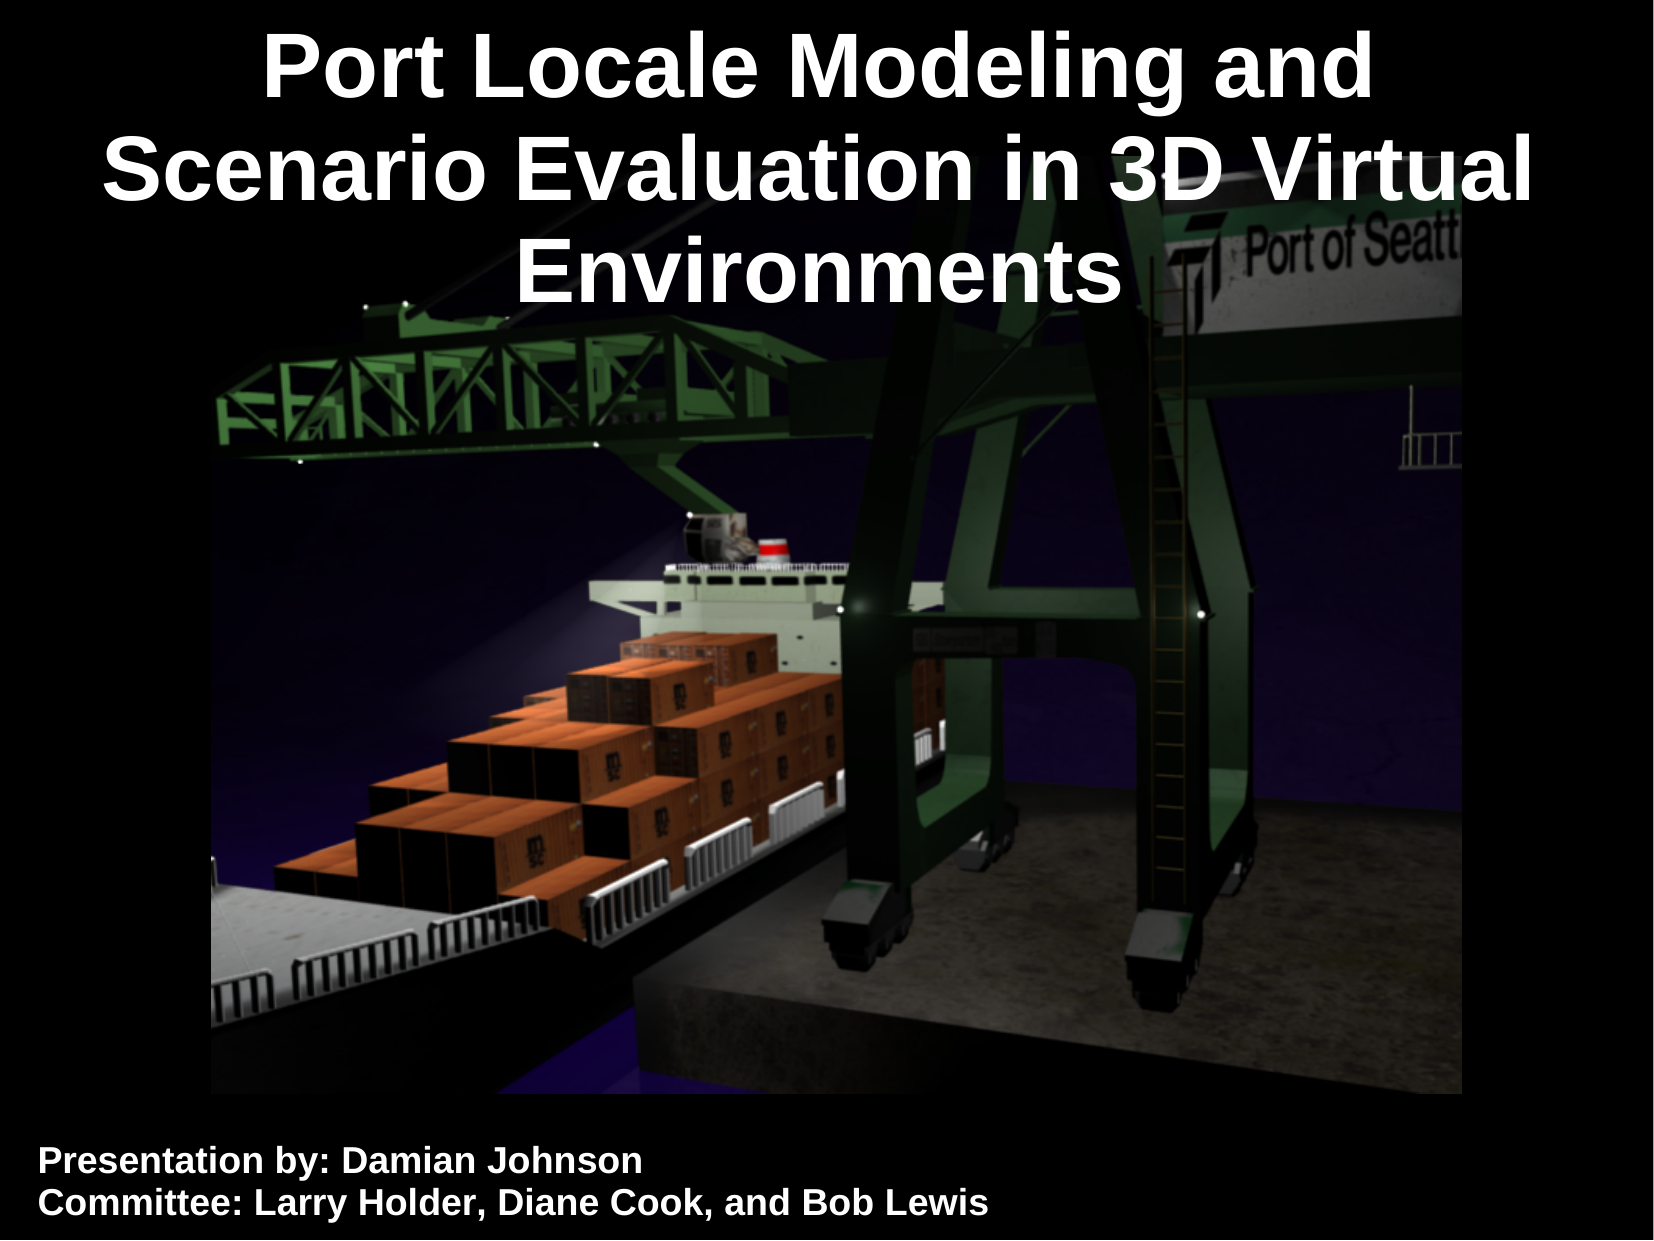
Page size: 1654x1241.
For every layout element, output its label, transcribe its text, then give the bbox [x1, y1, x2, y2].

picture [211, 347, 1462, 1094]
title Port Locale Modeling and Scenario Evaluation in 3D Virtual Environments [75, 0, 1565, 347]
title Presentation by: Damian Johnson Committee: Larry Holder, Diane Cook, and Bob Lewis [37, 1125, 1538, 1238]
